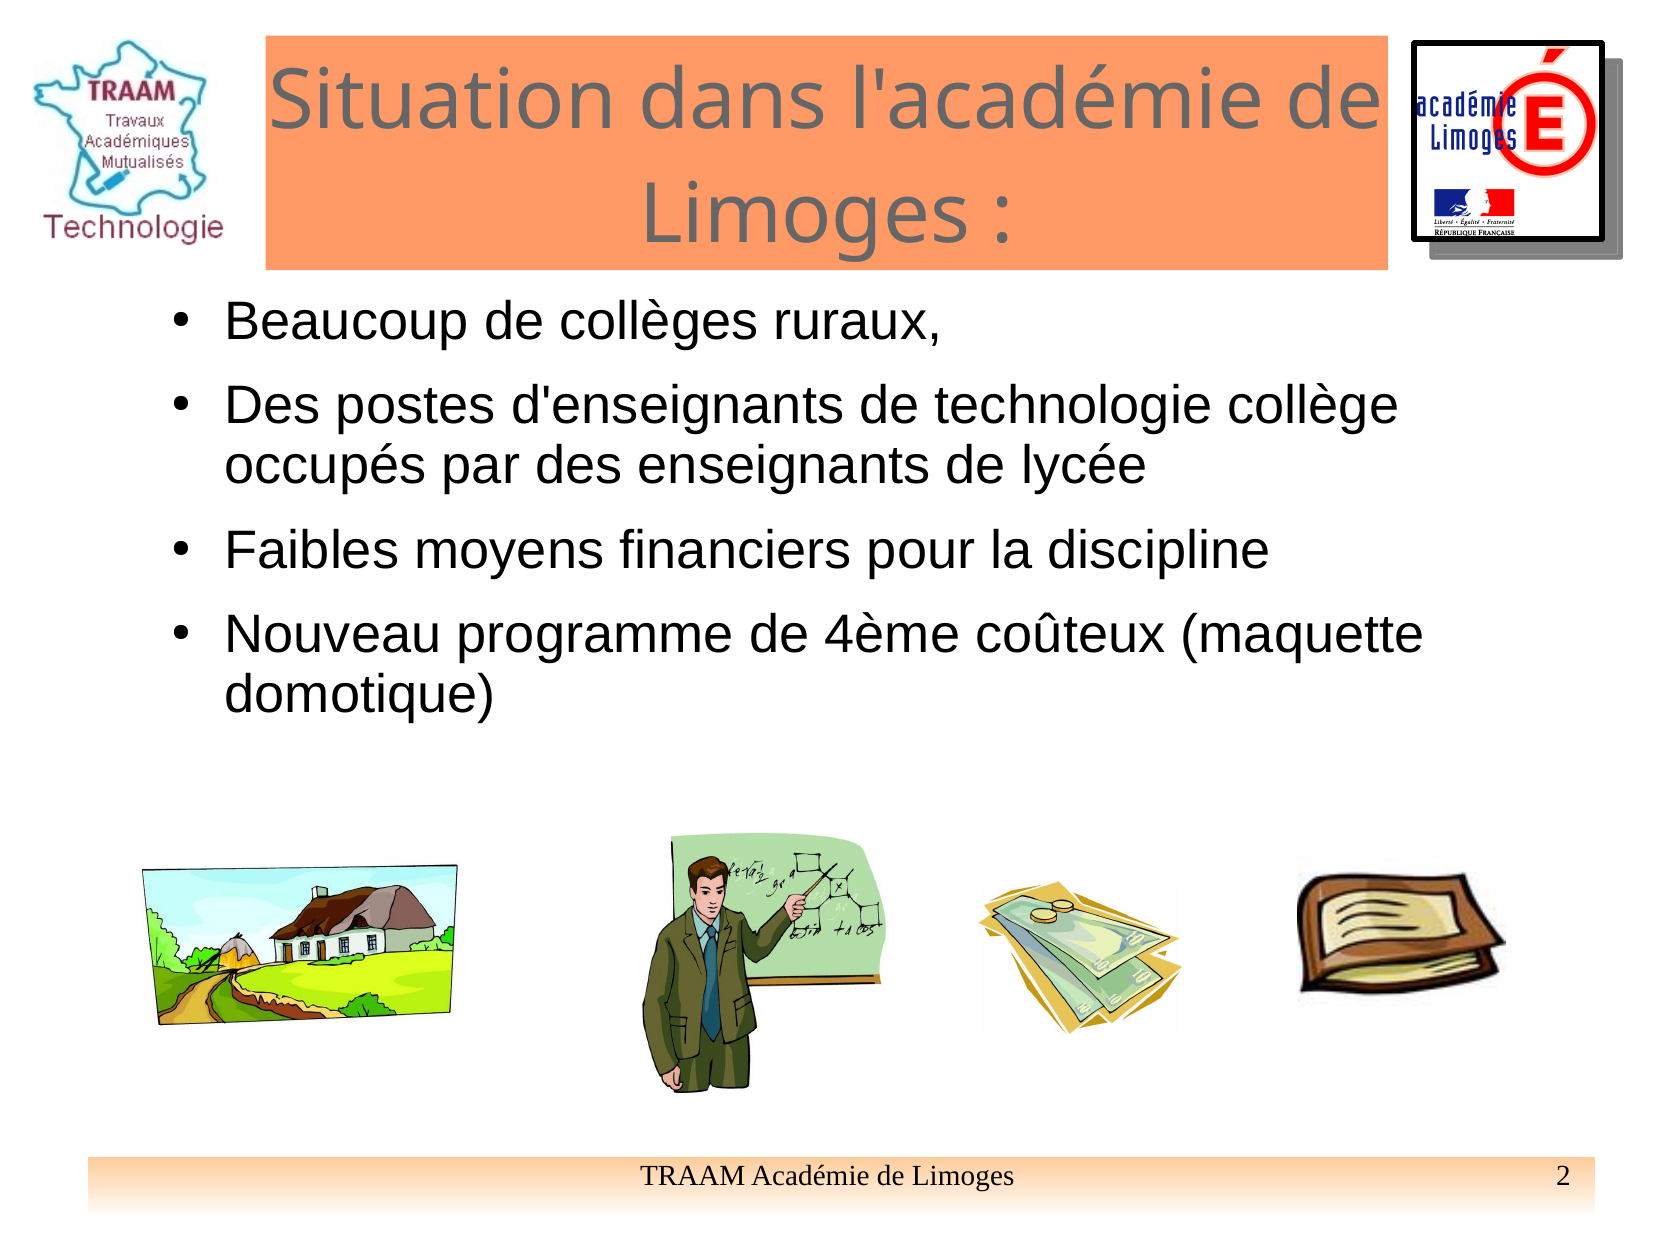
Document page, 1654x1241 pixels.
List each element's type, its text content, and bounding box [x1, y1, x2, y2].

picture [23, 29, 237, 252]
title Situation dans l'académie de Limoges : [265, 35, 1388, 271]
list Beaucoup de collèges ruraux, Des postes d'enseignants de technologie collège occupés par des enseignants de lycée Faibles moyens financiers pour la discipline Nouveau programme de 4ème coûteux (maquette domotique) [82, 290, 1571, 1109]
picture [978, 881, 1182, 1034]
picture [642, 833, 886, 1093]
picture [1297, 856, 1506, 1013]
picture [141, 826, 458, 1063]
picture [1417, 46, 1599, 236]
